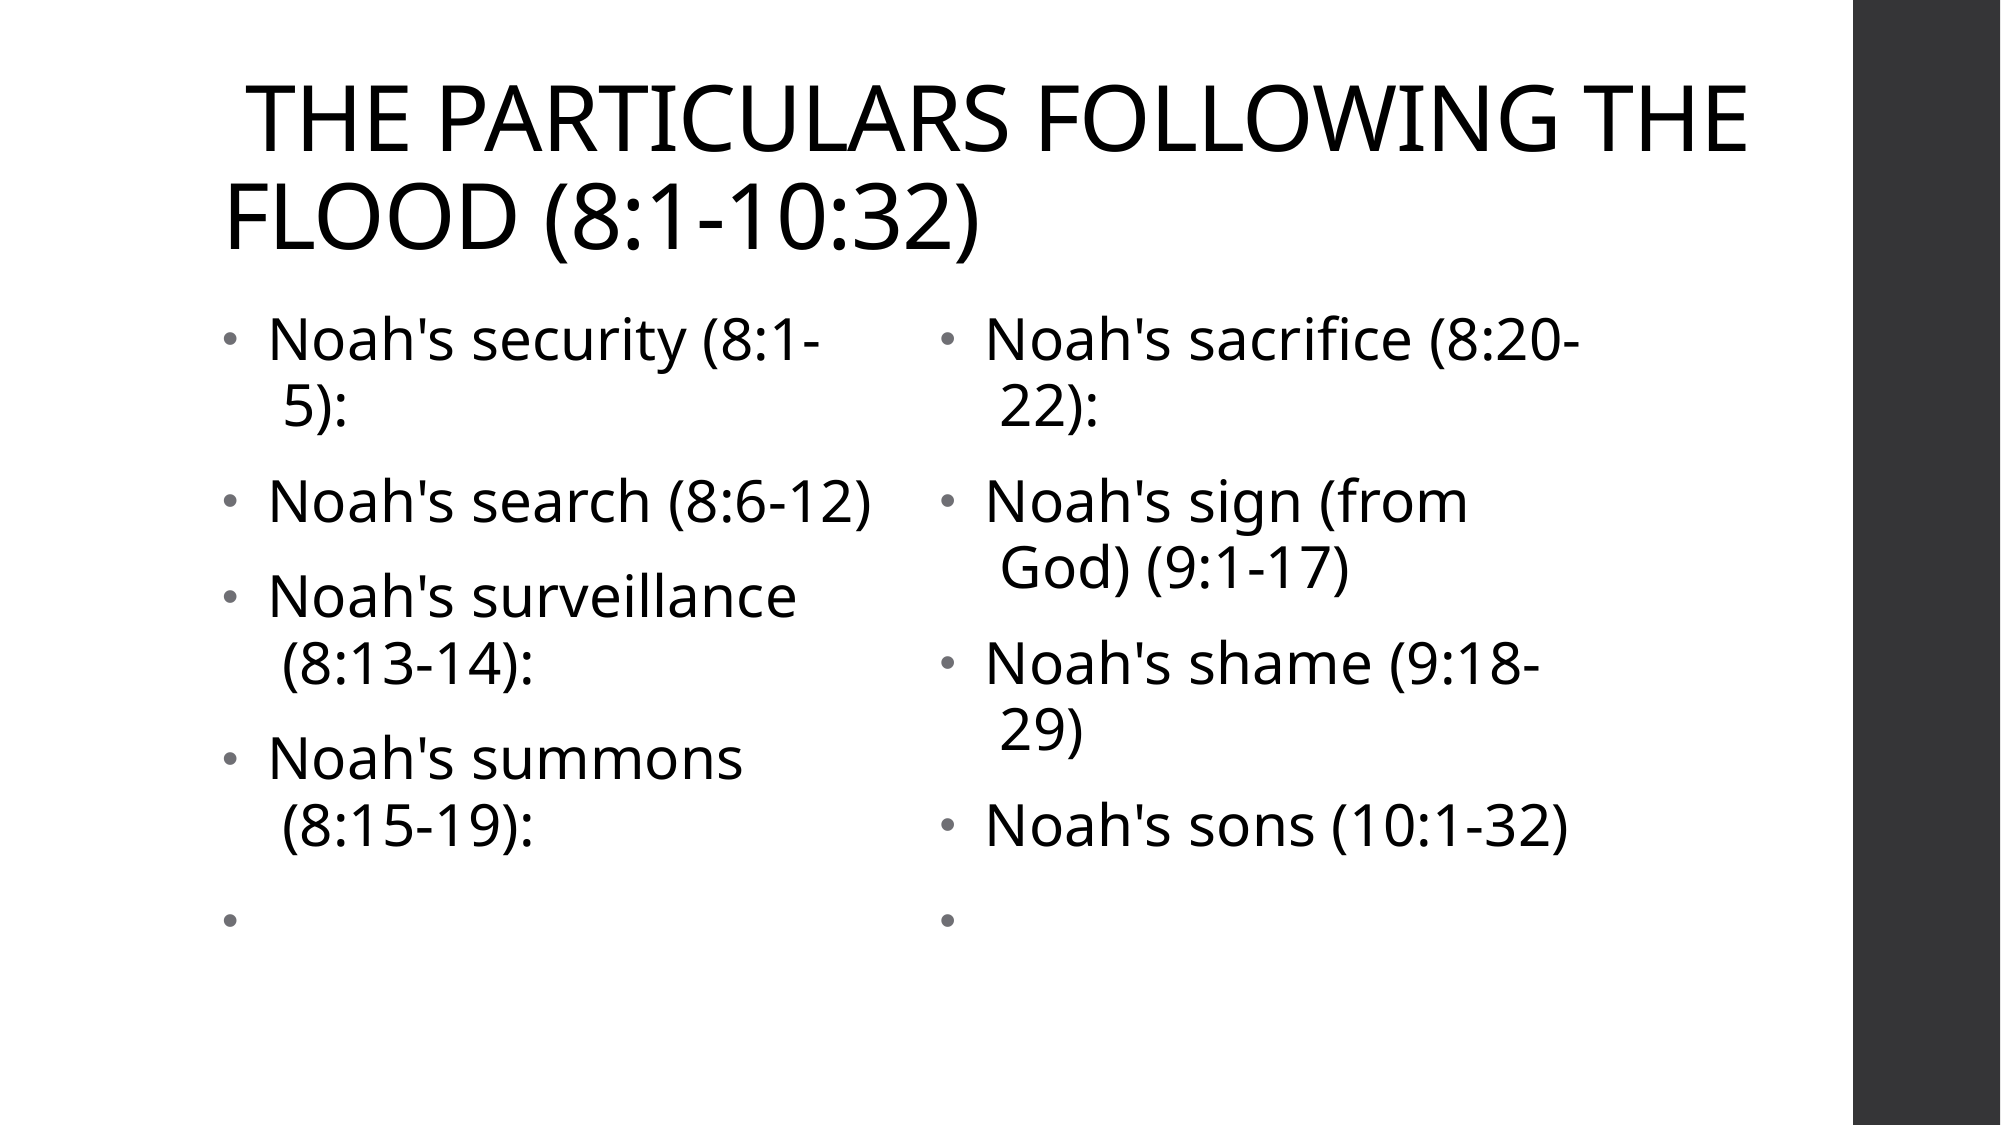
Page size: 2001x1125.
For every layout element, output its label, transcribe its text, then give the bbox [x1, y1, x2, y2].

list Noah's security (8:1-5): Noah's search (8:6-12) Noah's surveillance (8:13-14): Noah's summons (8:15-19): [207, 299, 900, 1014]
title THE PARTICULARS FOLLOWING THE FLOOD (8:1-10:32) [206, 60, 1797, 278]
list Noah's sacrifice (8:20-22): Noah's sign (from God) (9:1-17) Noah's shame (9:18-29) Noah's sons (10:1-32) [924, 299, 1617, 1014]
